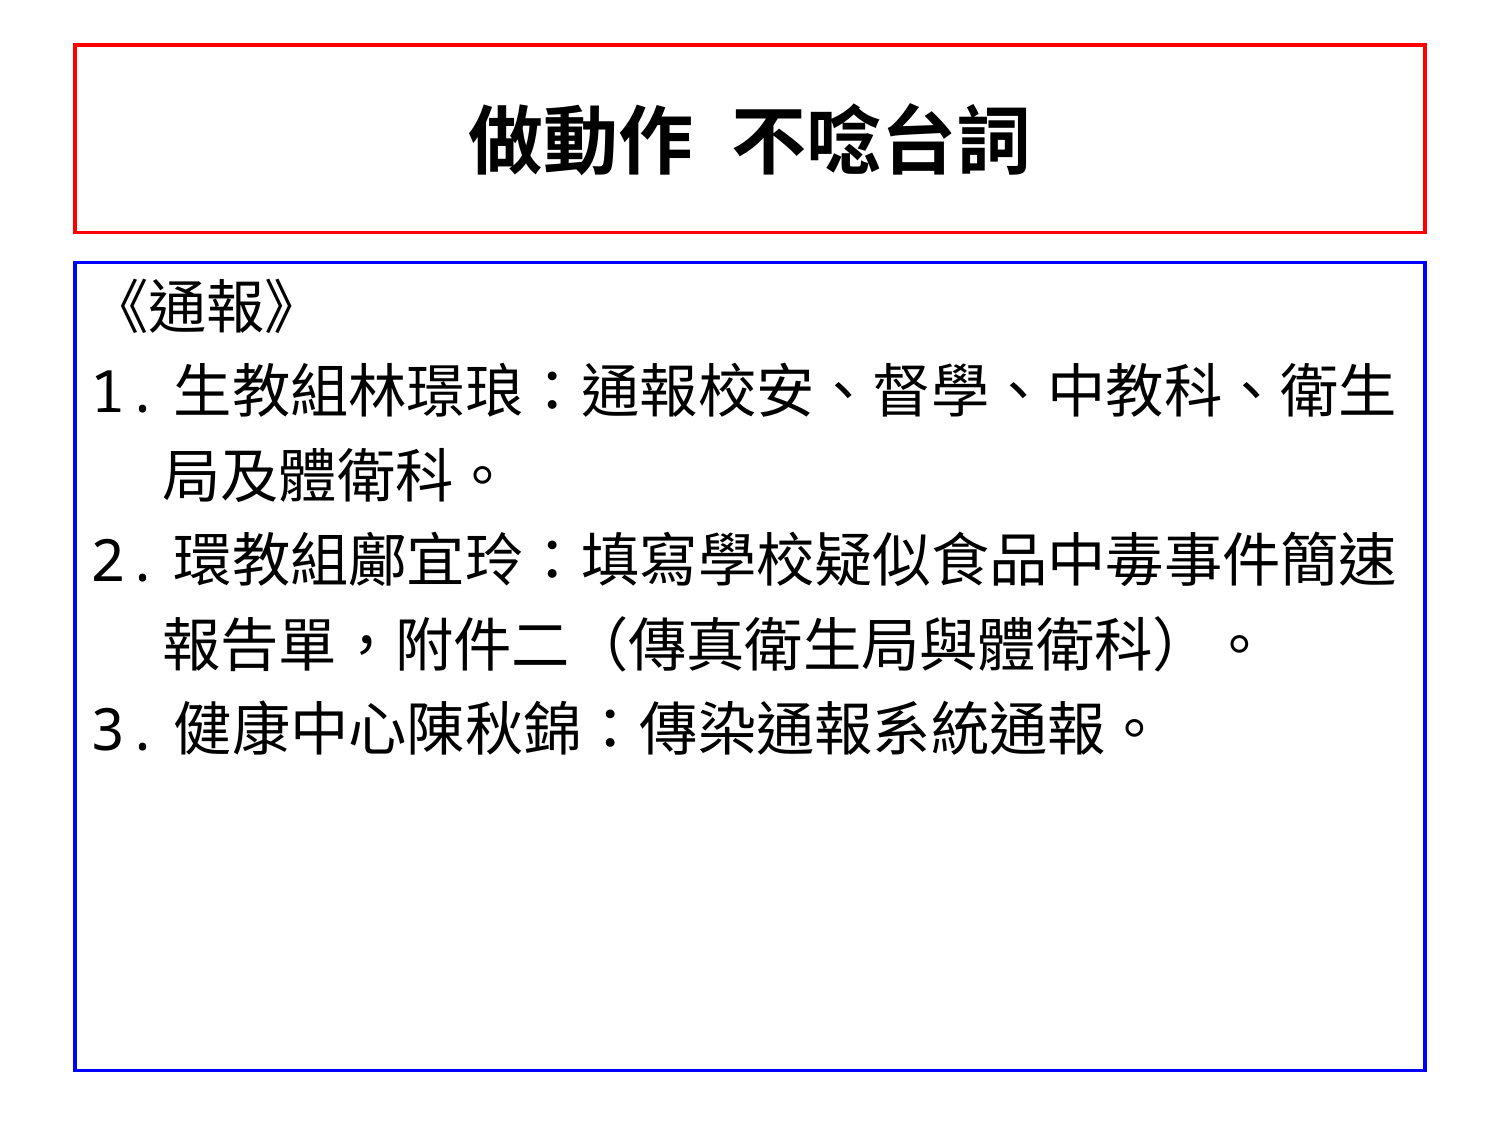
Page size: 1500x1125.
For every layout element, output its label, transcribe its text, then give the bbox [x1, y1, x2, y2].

title 做動作 不唸台詞 [75, 45, 1426, 233]
list 《通報》 1.生教組林璟琅：通報校安、督學、中教科、衛生 局及體衛科。 2.環教組鄺宜玲：填寫學校疑似食品中毒事件簡速 報告單，附件二（傳真衛生局與體衛科）。 3.健康中心陳秋錦：傳染通報系統通報。 [75, 262, 1426, 1071]
